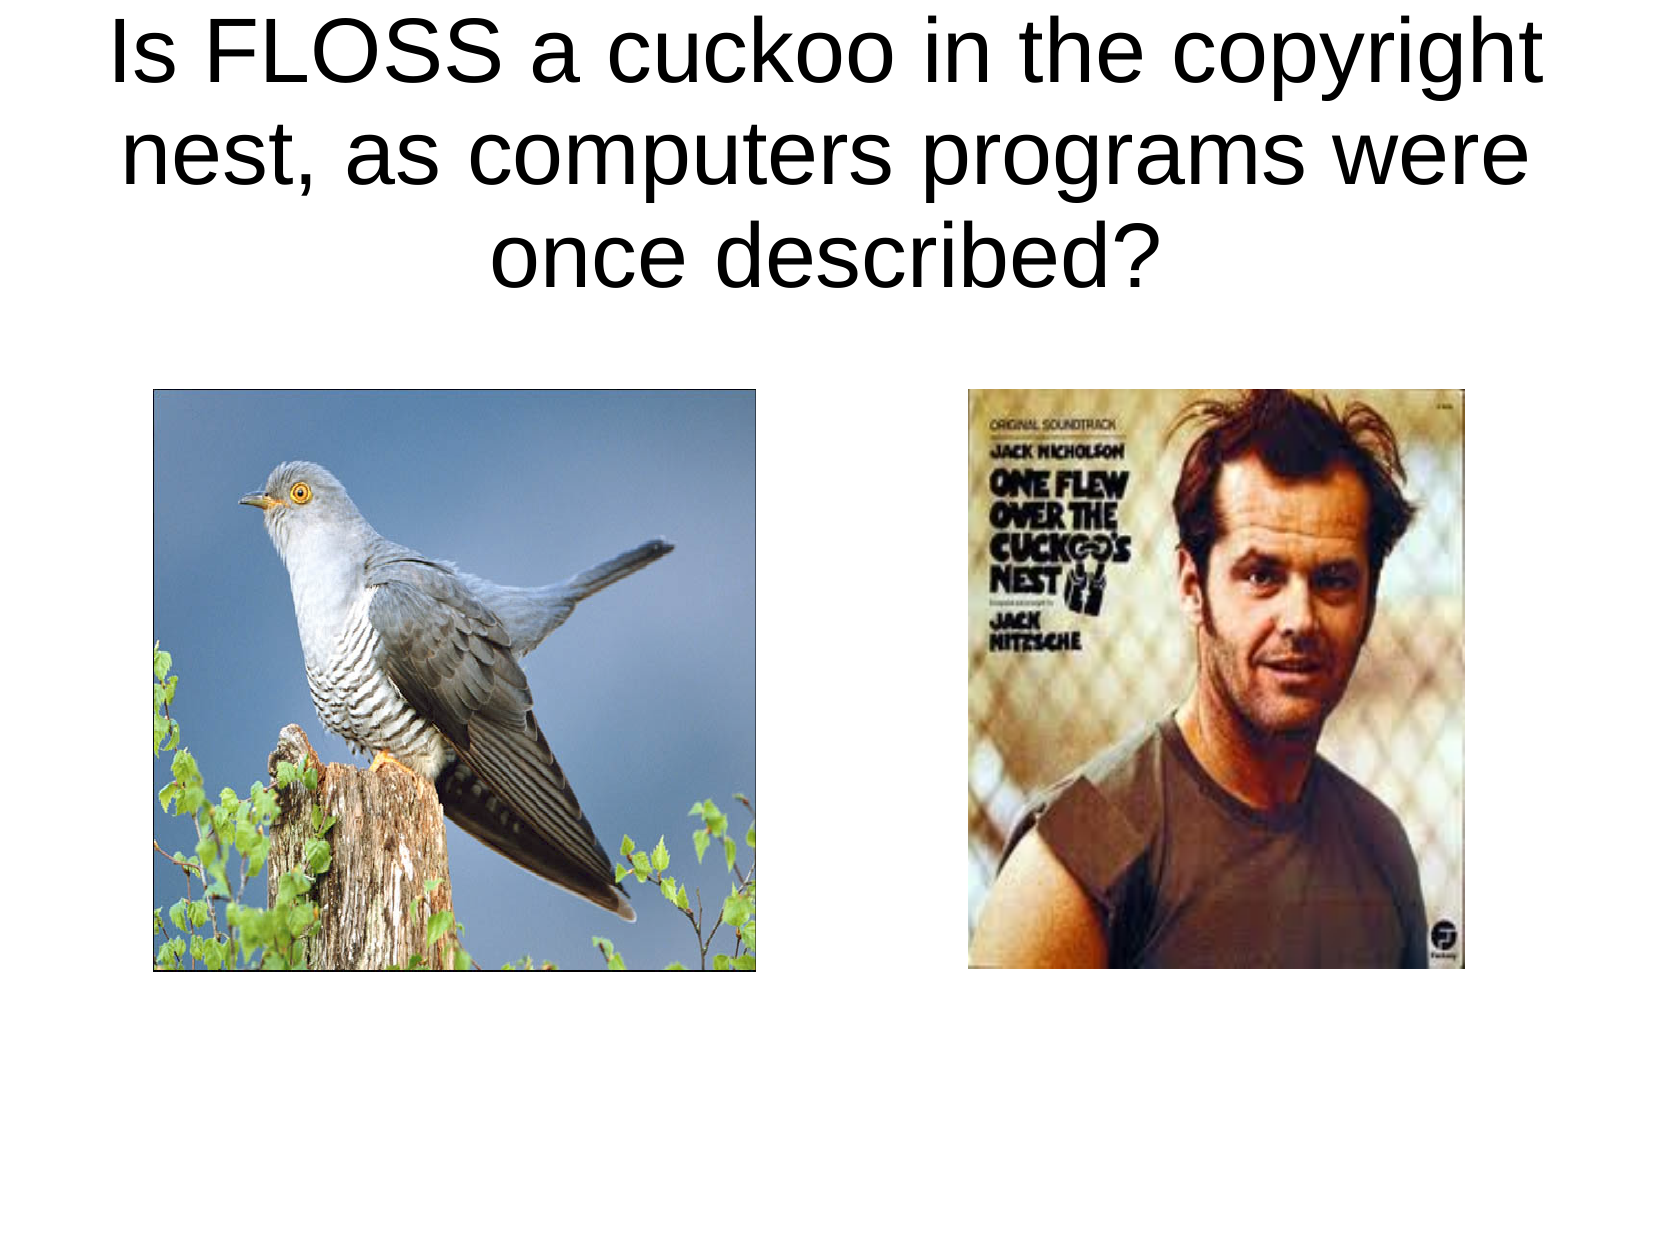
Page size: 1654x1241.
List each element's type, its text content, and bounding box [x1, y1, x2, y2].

picture [968, 389, 1465, 969]
picture [153, 389, 756, 972]
title Is FLOSS a cuckoo in the copyright nest, as computers programs were once described? [82, 0, 1571, 307]
